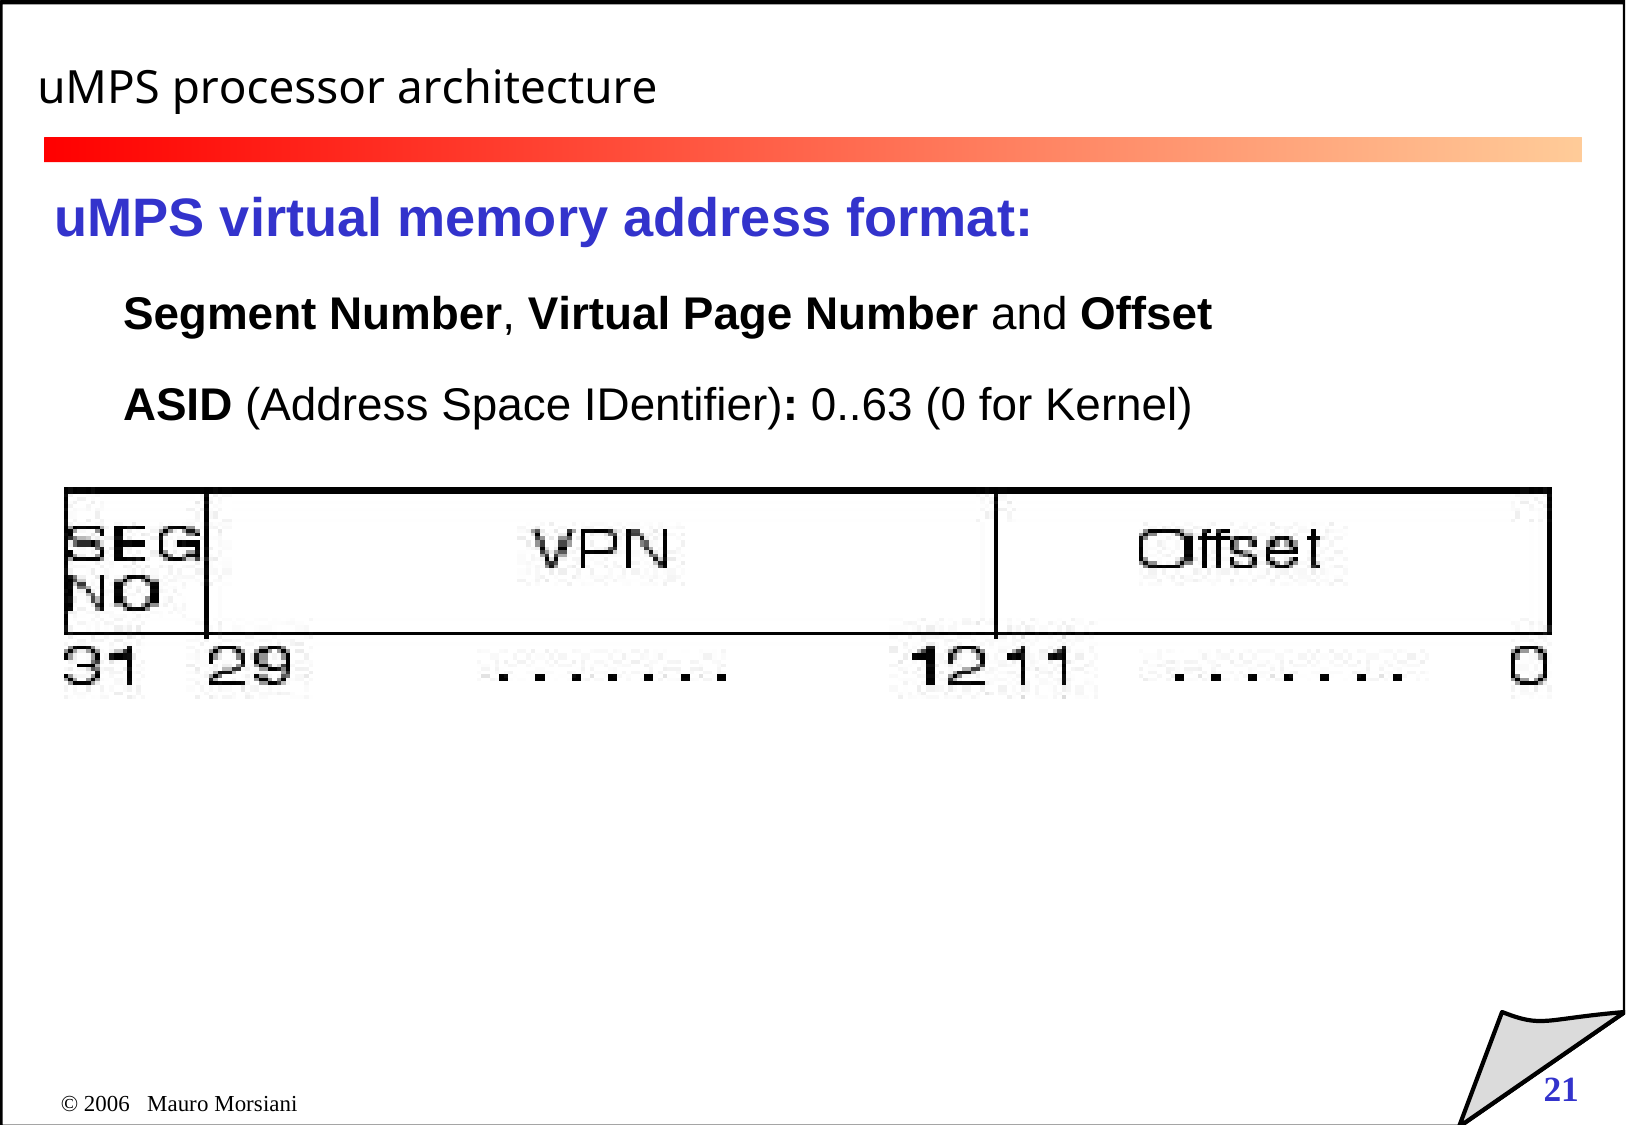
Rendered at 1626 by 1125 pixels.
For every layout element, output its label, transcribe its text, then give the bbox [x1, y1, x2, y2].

title uMPS processor architecture [37, 44, 1587, 130]
list uMPS virtual memory address format: Segment Number, Virtual Page Number and Offset ASID (Address Space IDentifier): 0..63 (0 for Kernel) [54, 187, 1557, 595]
picture [46, 466, 1584, 703]
